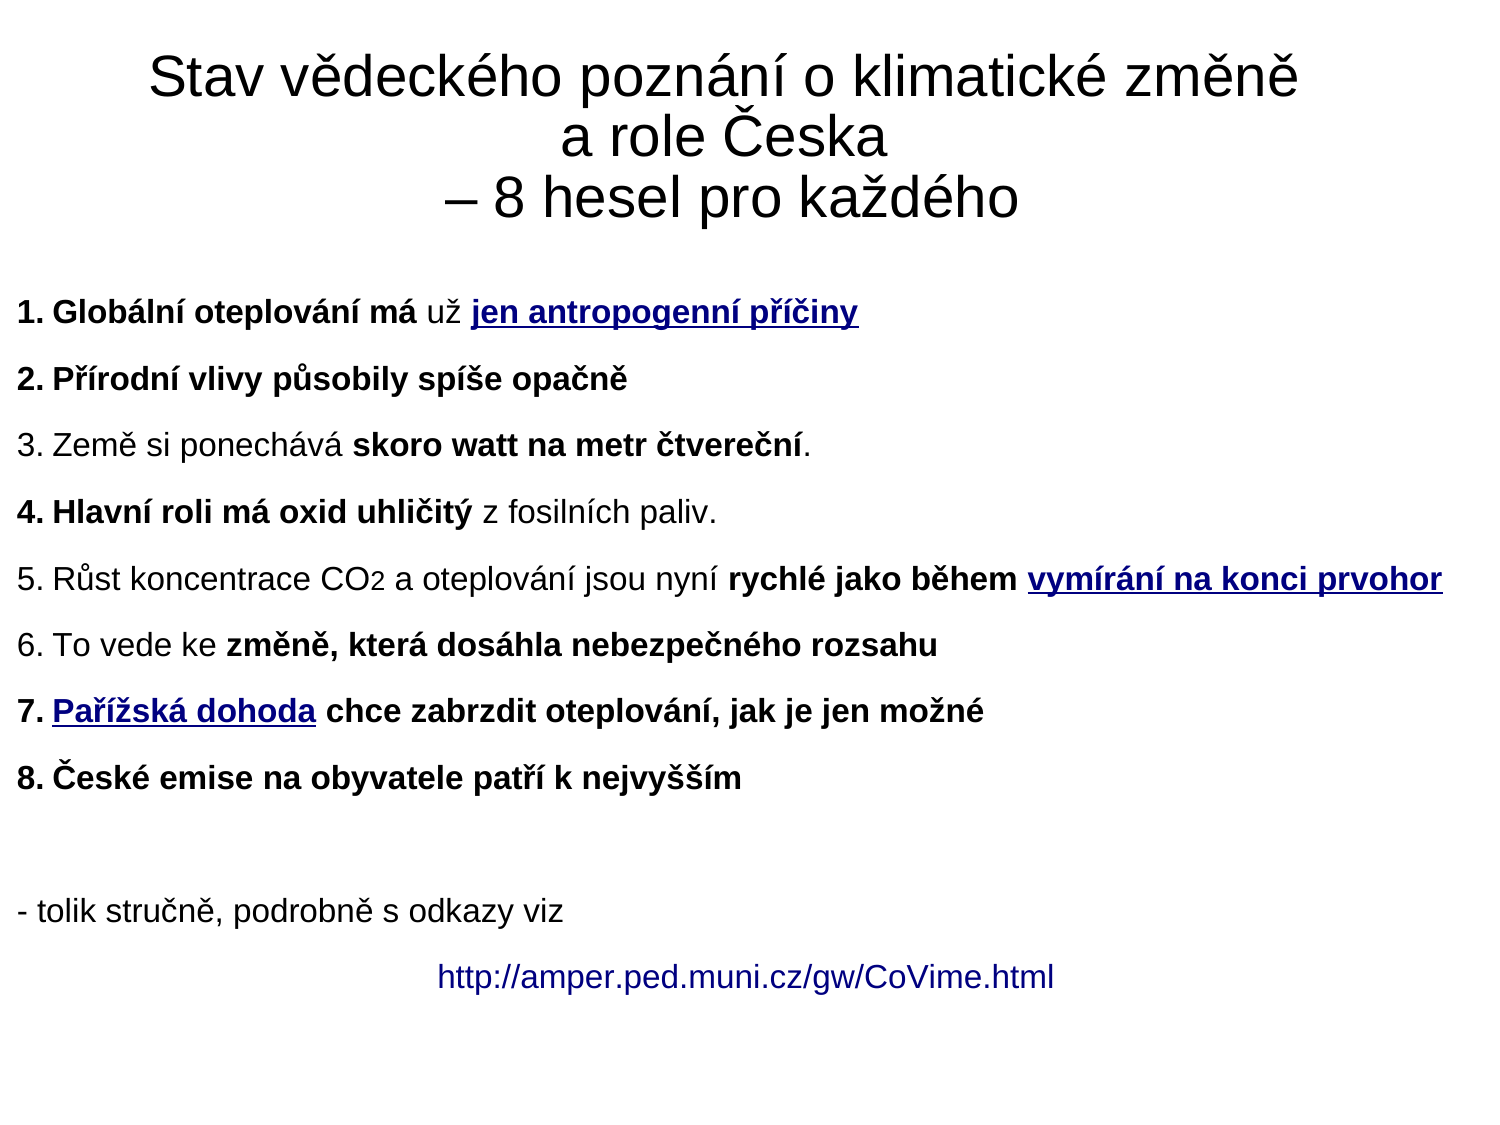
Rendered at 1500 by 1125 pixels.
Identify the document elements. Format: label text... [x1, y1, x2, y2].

text_box Globální oteplování má už jen antropogenní příčiny Přírodní vlivy působily spíše opačně Země si ponechává skoro watt na metr čtvereční. Hlavní roli má oxid uhličitý z fosilních paliv. Růst koncentrace CO2 a oteplování jsou nyní rychlé jako během vymírání na konci prvohor To vede ke změně, která dosáhla nebezpečného rozsahu Pařížská dohoda chce zabrzdit oteplování, jak je jen možné České emise na obyvatele patří k nejvyšším - tolik stručně, podrobně s odkazy viz http://amper.ped.muni.cz/gw/CoVime.html [2, 283, 1500, 1079]
title Stav vědeckého poznání o klimatické změně a role Česka – 8 hesel pro každého [57, 21, 1408, 257]
